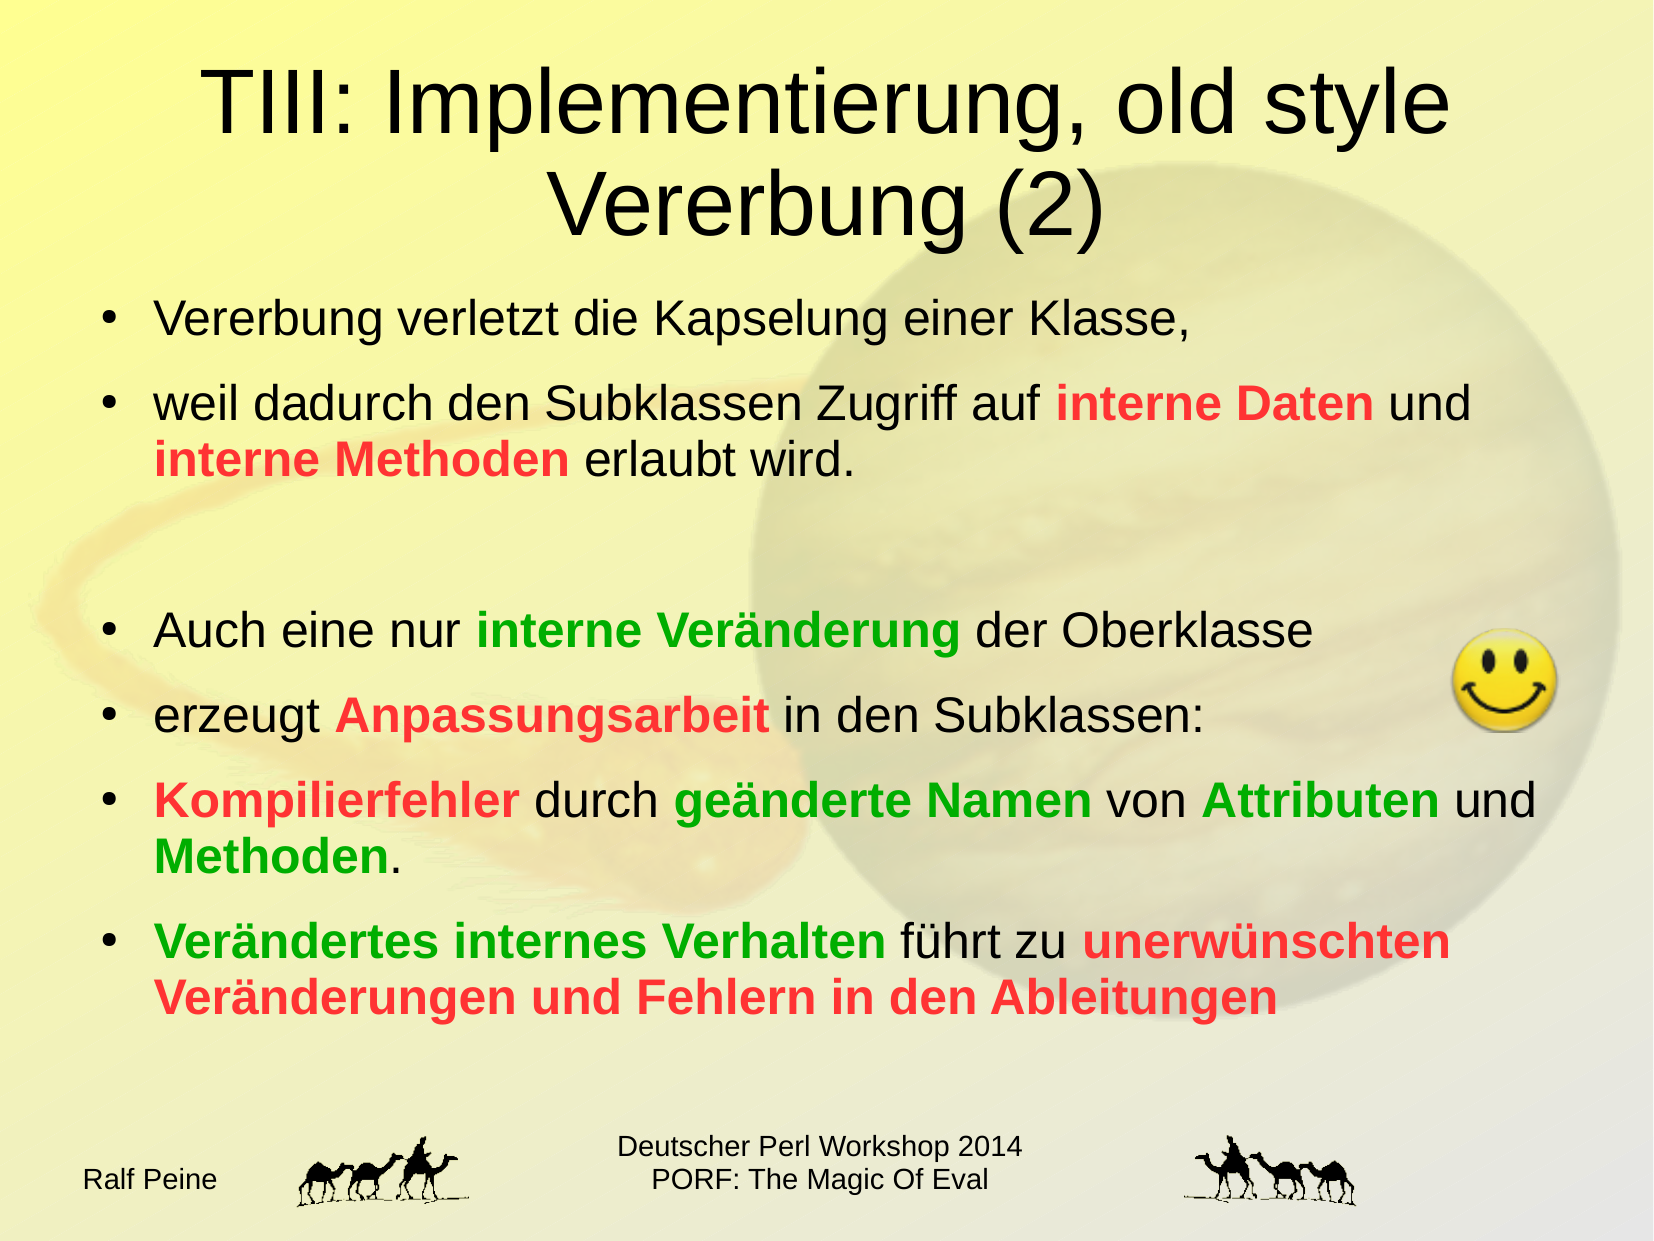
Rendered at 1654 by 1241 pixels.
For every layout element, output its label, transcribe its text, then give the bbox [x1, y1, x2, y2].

picture [291, 1134, 469, 1214]
picture [1184, 1133, 1362, 1213]
picture [1449, 628, 1561, 733]
picture [3, 138, 1654, 1054]
title TIII: Implementierung, old style Vererbung (2) [82, 49, 1571, 257]
list Vererbung verletzt die Kapselung einer Klasse, weil dadurch den Subklassen Zugriff auf interne Daten und interne Methoden erlaubt wird. Auch eine nur interne Veränderung der Oberklasse erzeugt Anpassungsarbeit in den Subklassen: Kompilierfehler durch geänderte Namen von Attributen und Methoden. Verändertes internes Verhalten führt zu unerwünschten Veränderungen und Fehlern in den Ableitungen [82, 290, 1571, 1109]
